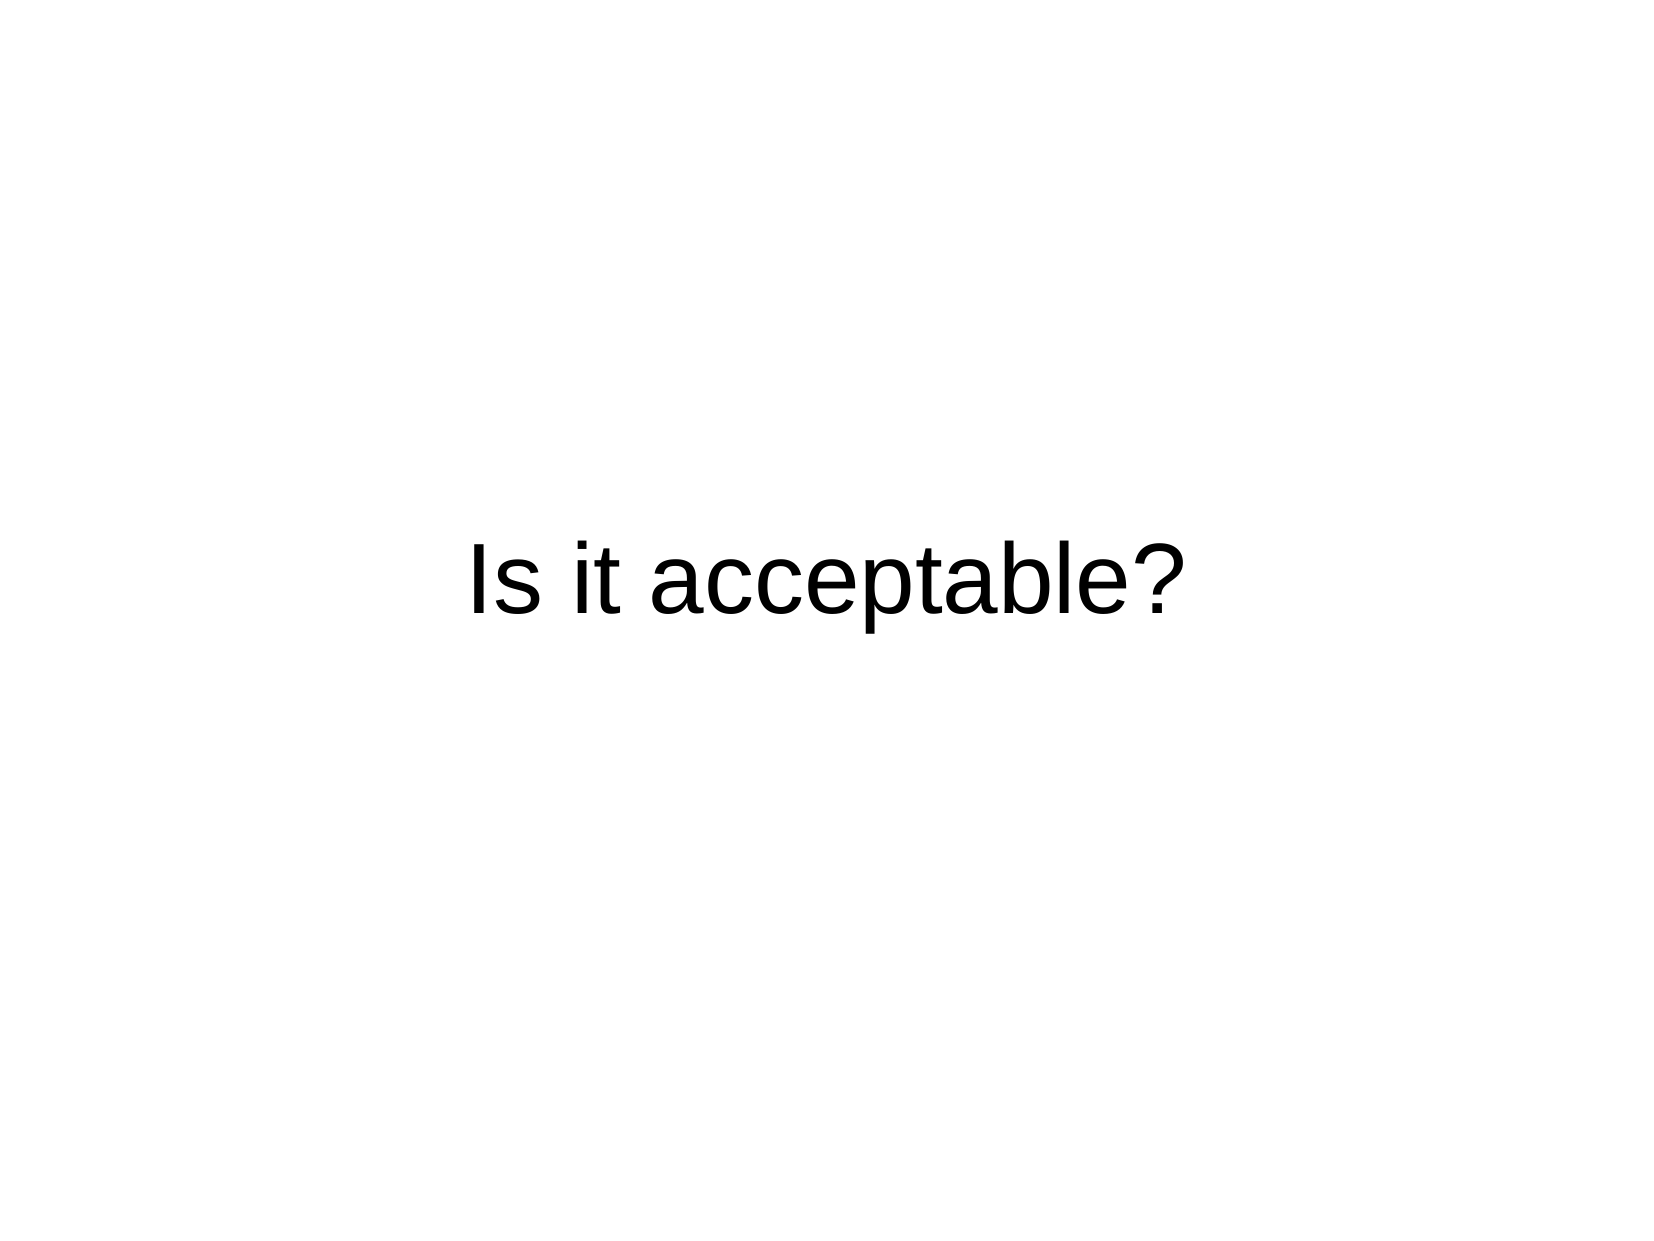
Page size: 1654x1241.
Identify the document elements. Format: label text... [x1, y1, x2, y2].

subtitle Is it acceptable? [82, 56, 1571, 1102]
